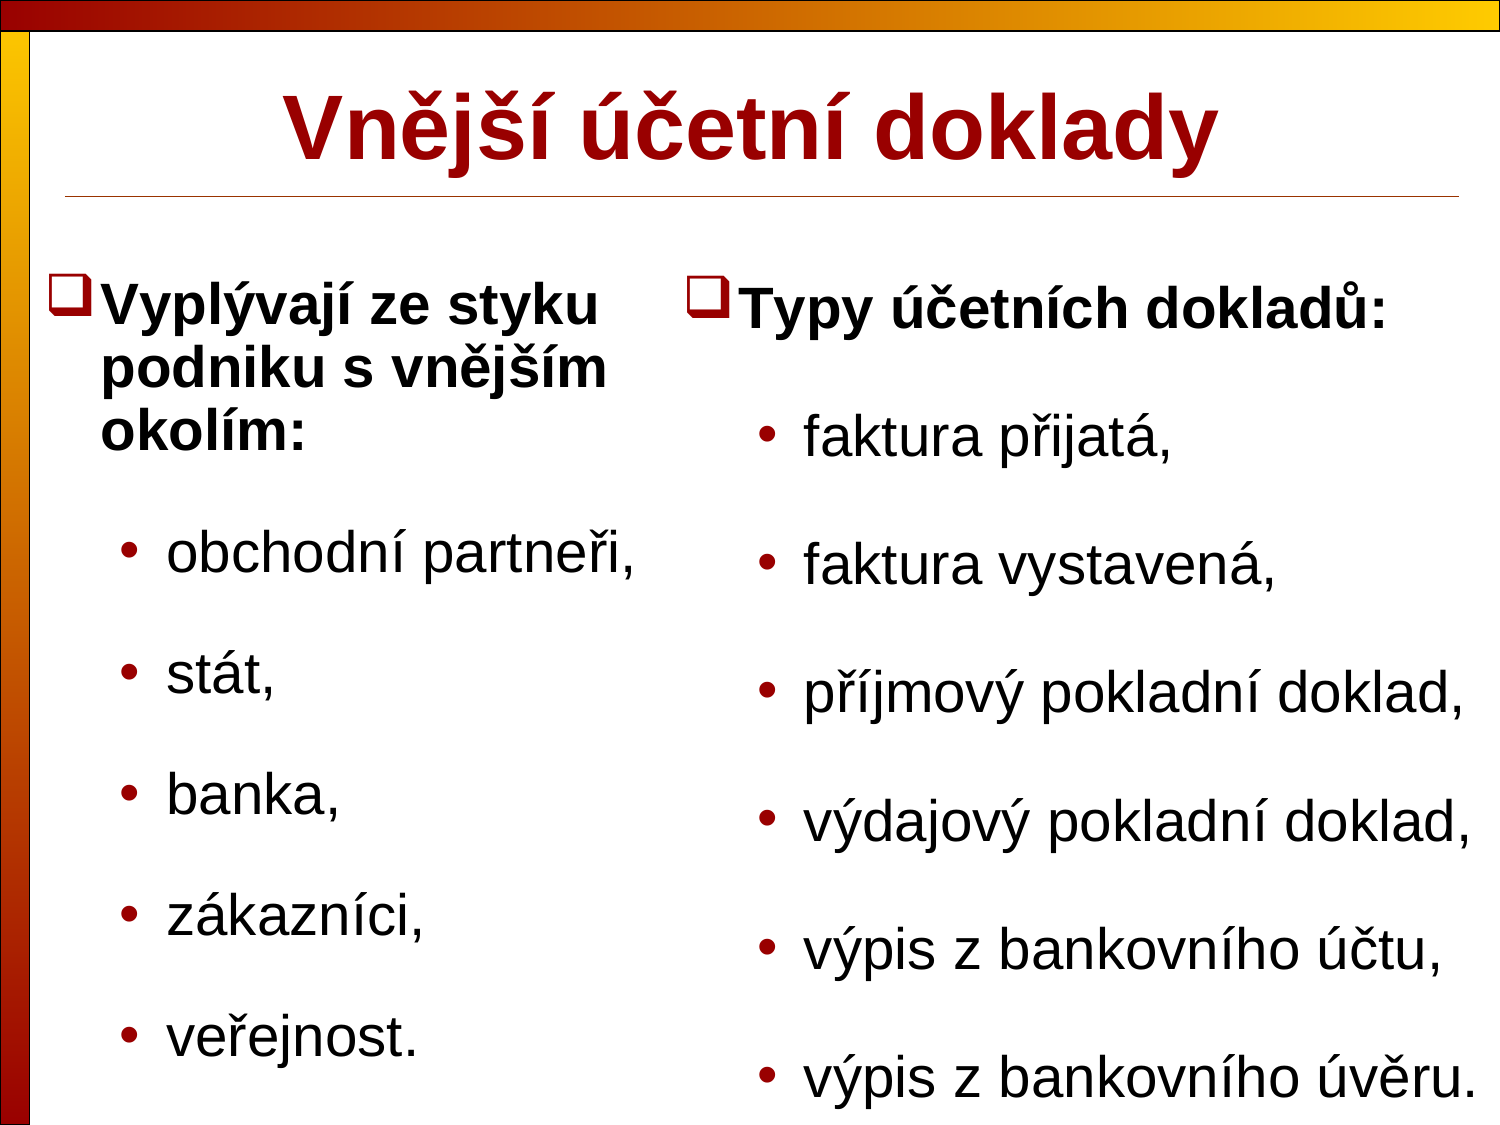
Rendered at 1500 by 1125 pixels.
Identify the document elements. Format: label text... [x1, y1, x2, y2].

list Typy účetních dokladů: faktura přijatá, faktura vystavená, příjmový pokladní doklad, výdajový pokladní doklad, výpis z bankovního účtu, výpis z bankovního úvěru. [667, 262, 1500, 1125]
title Vnější účetní doklady [76, 54, 1427, 186]
list Vyplývají ze styku podniku s vnějším okolím: obchodní partneři, stát, banka, zákazníci, veřejnost. [30, 267, 667, 1099]
text_box [0, 0, 1500, 1125]
